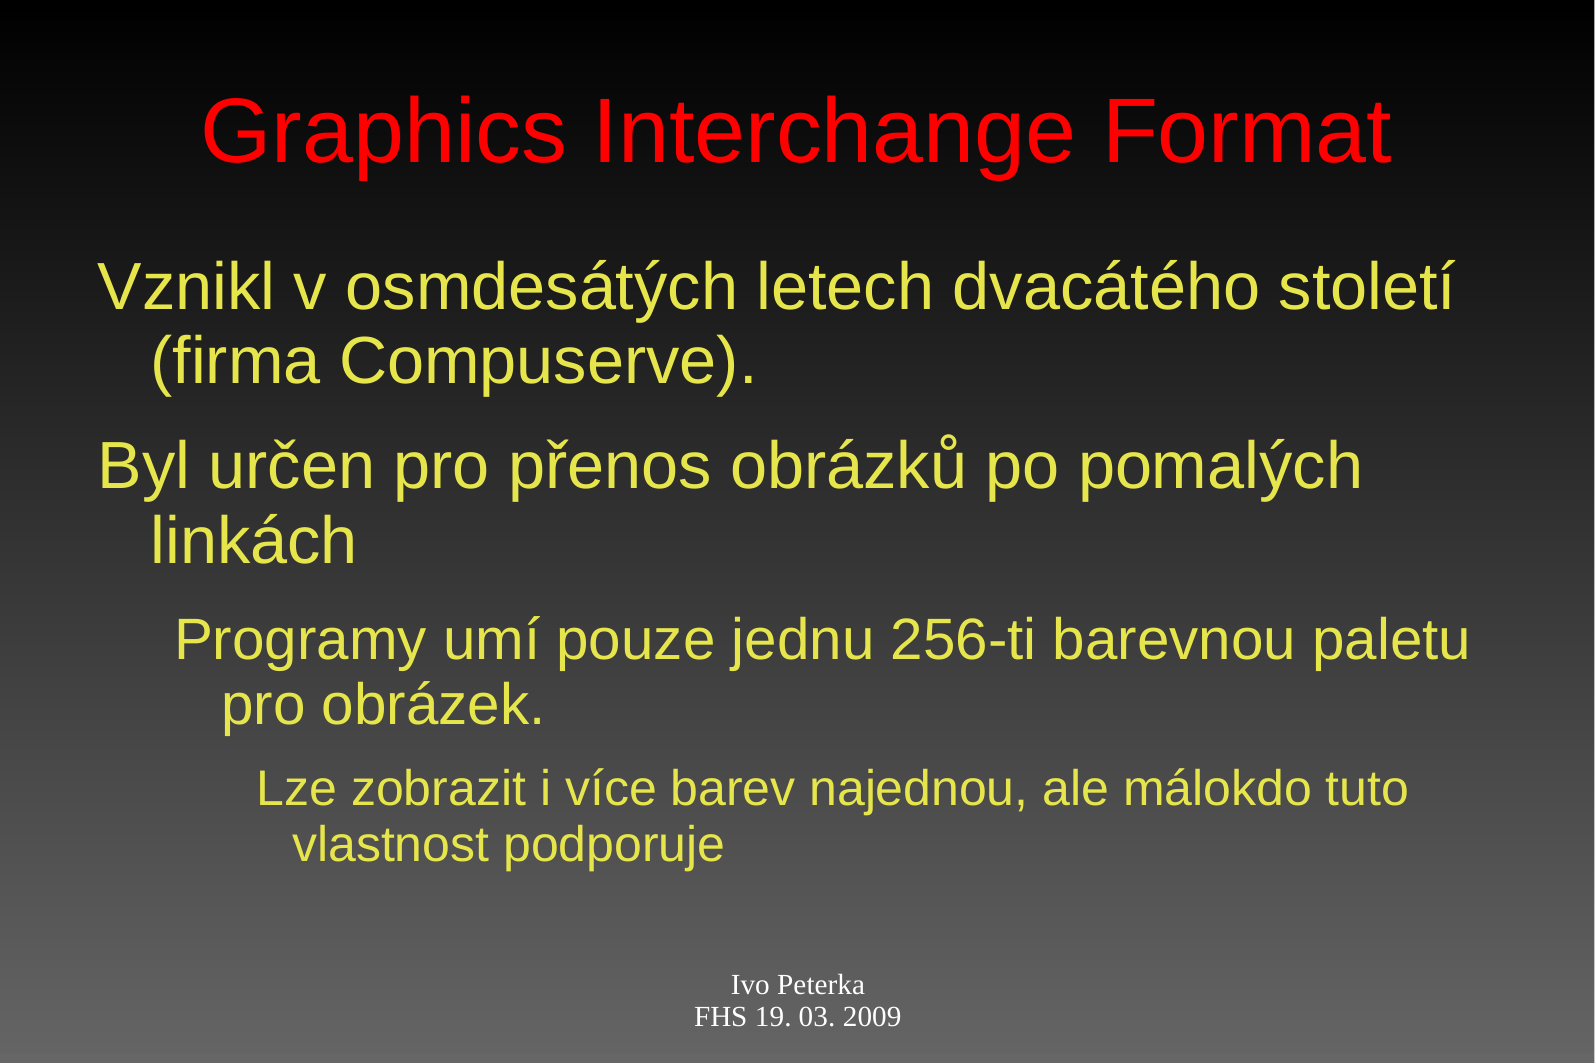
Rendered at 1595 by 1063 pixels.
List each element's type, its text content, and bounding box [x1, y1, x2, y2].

list Vznikl v osmdesátých letech dvacátého století (firma Compuserve). Byl určen pro přenos obrázků po pomalých linkách Programy umí pouze jednu 256-ti barevnou paletu pro obrázek. Lze zobrazit i více barev najednou, ale málokdo tuto vlastnost podporuje [79, 248, 1515, 936]
title Graphics Interchange Format [79, 49, 1515, 213]
